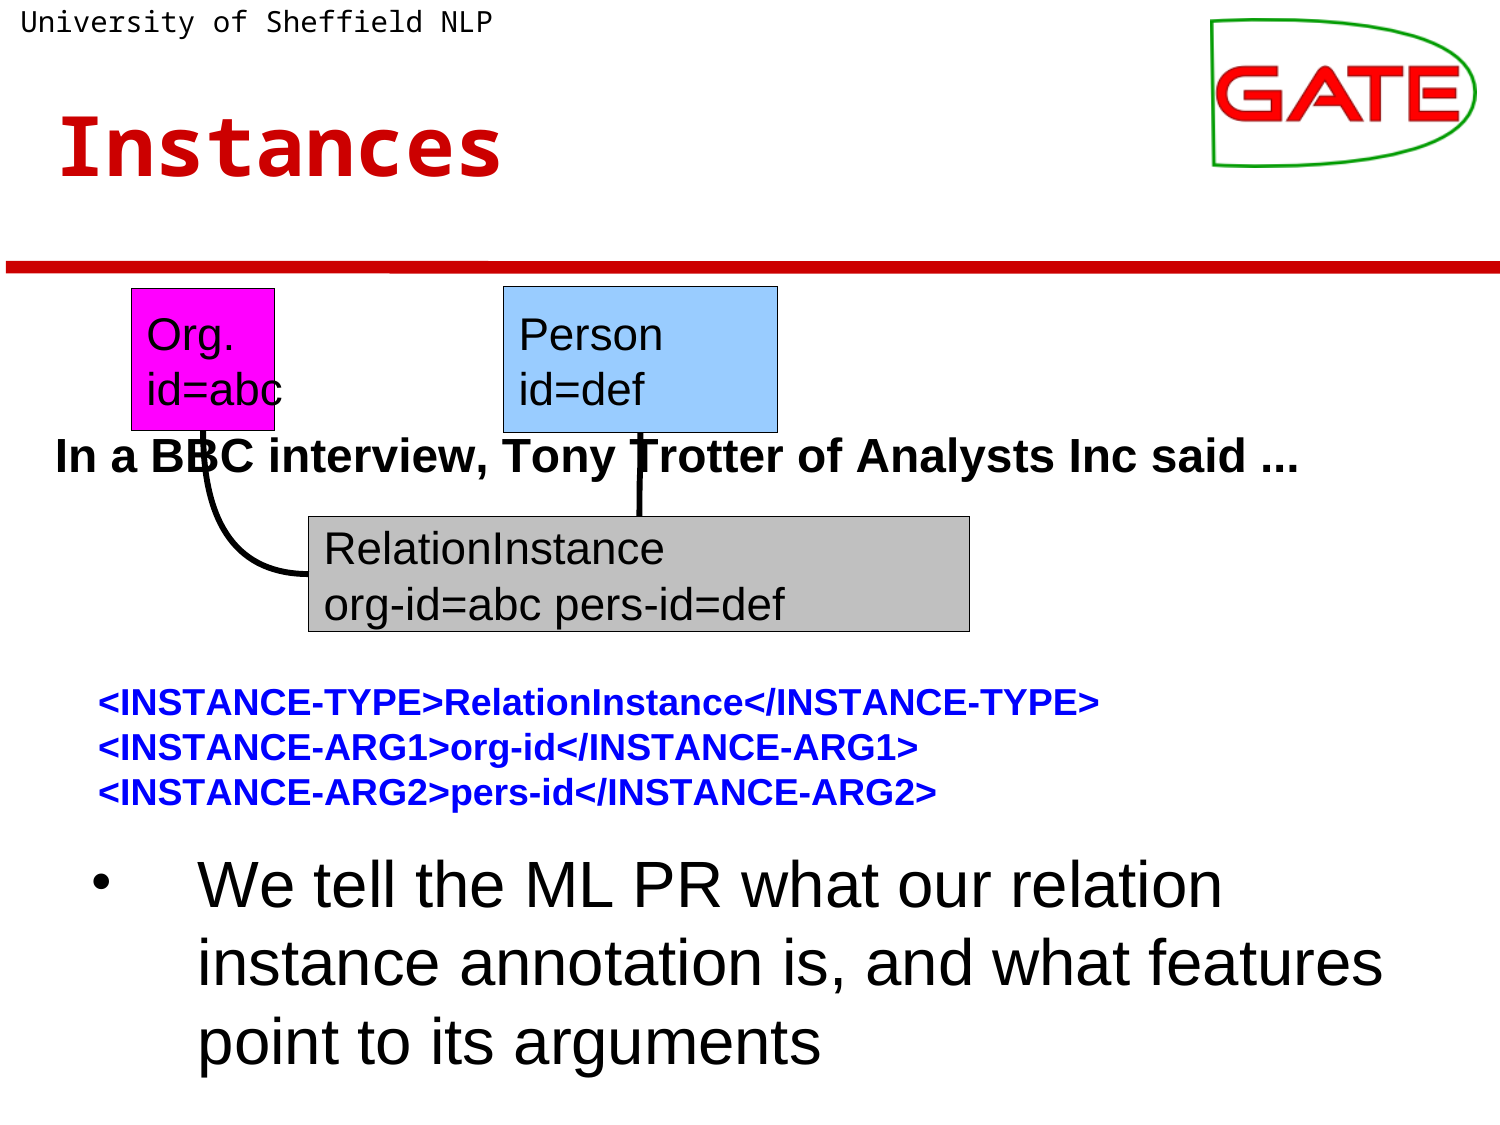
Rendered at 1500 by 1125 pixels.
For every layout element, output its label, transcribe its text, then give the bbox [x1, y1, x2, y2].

text_box In a BBC interview, Tony Trotter of Analysts Inc said ... [40, 417, 1477, 490]
text_box <INSTANCE-TYPE>RelationInstance</INSTANCE-TYPE> <INSTANCE-ARG1>org-id</INSTANCE-ARG1> <INSTANCE-ARG2>pers-id</INSTANCE-ARG2> [83, 670, 1323, 821]
picture [1210, 18, 1477, 168]
text_box Org. id=abc [131, 288, 275, 417]
text_box Person id=def [503, 286, 778, 417]
text_box RelationInstance org-id=abc pers-id=def [308, 516, 970, 632]
list We tell the ML PR what our relation instance annotation is, and what features point to its arguments [75, 834, 1425, 1086]
title Instances [41, 37, 1391, 254]
